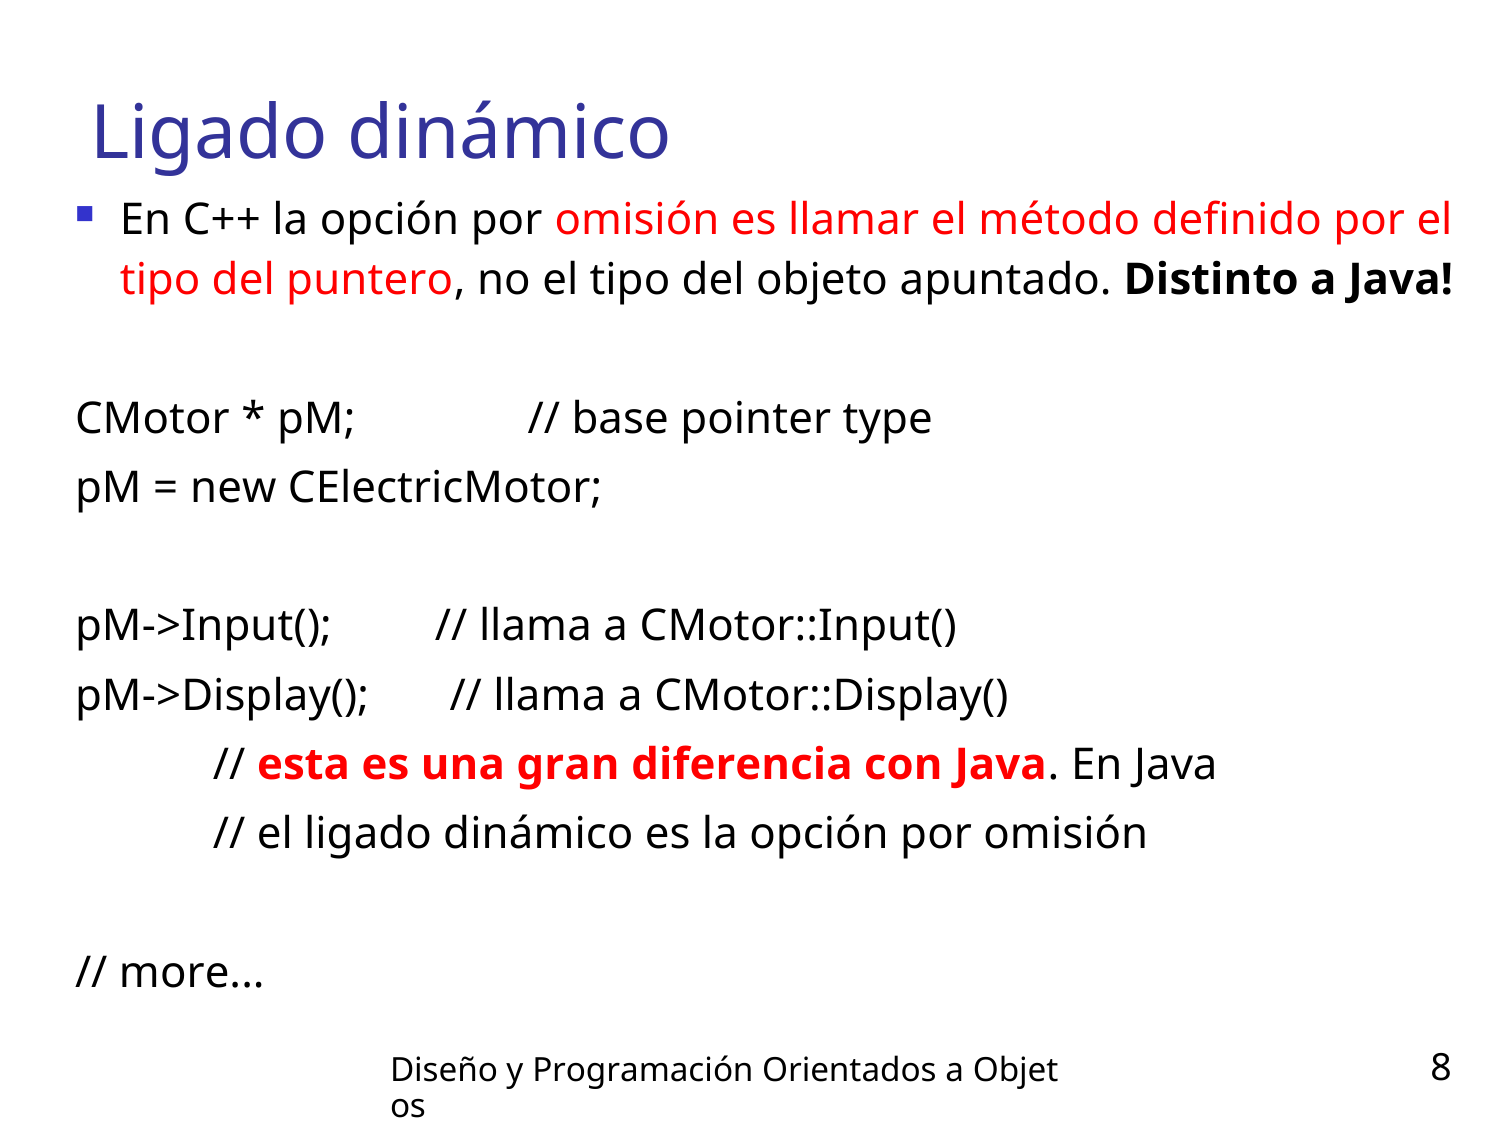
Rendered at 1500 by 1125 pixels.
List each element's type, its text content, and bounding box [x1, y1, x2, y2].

list En C++ la opción por omisión es llamar el método definido por el tipo del puntero, no el tipo del objeto apuntado. Distinto a Java! CMotor * pM; // base pointer type pM = new CElectricMotor; pM->Input(); // llama a CMotor::Input()‏ pM->Display(); // llama a CMotor::Display()‏ // esta es una gran diferencia con Java. En Java // el ligado dinámico es la opción por omisión // more... [75, 187, 1462, 1013]
title Ligado dinámico [75, 10, 1466, 188]
